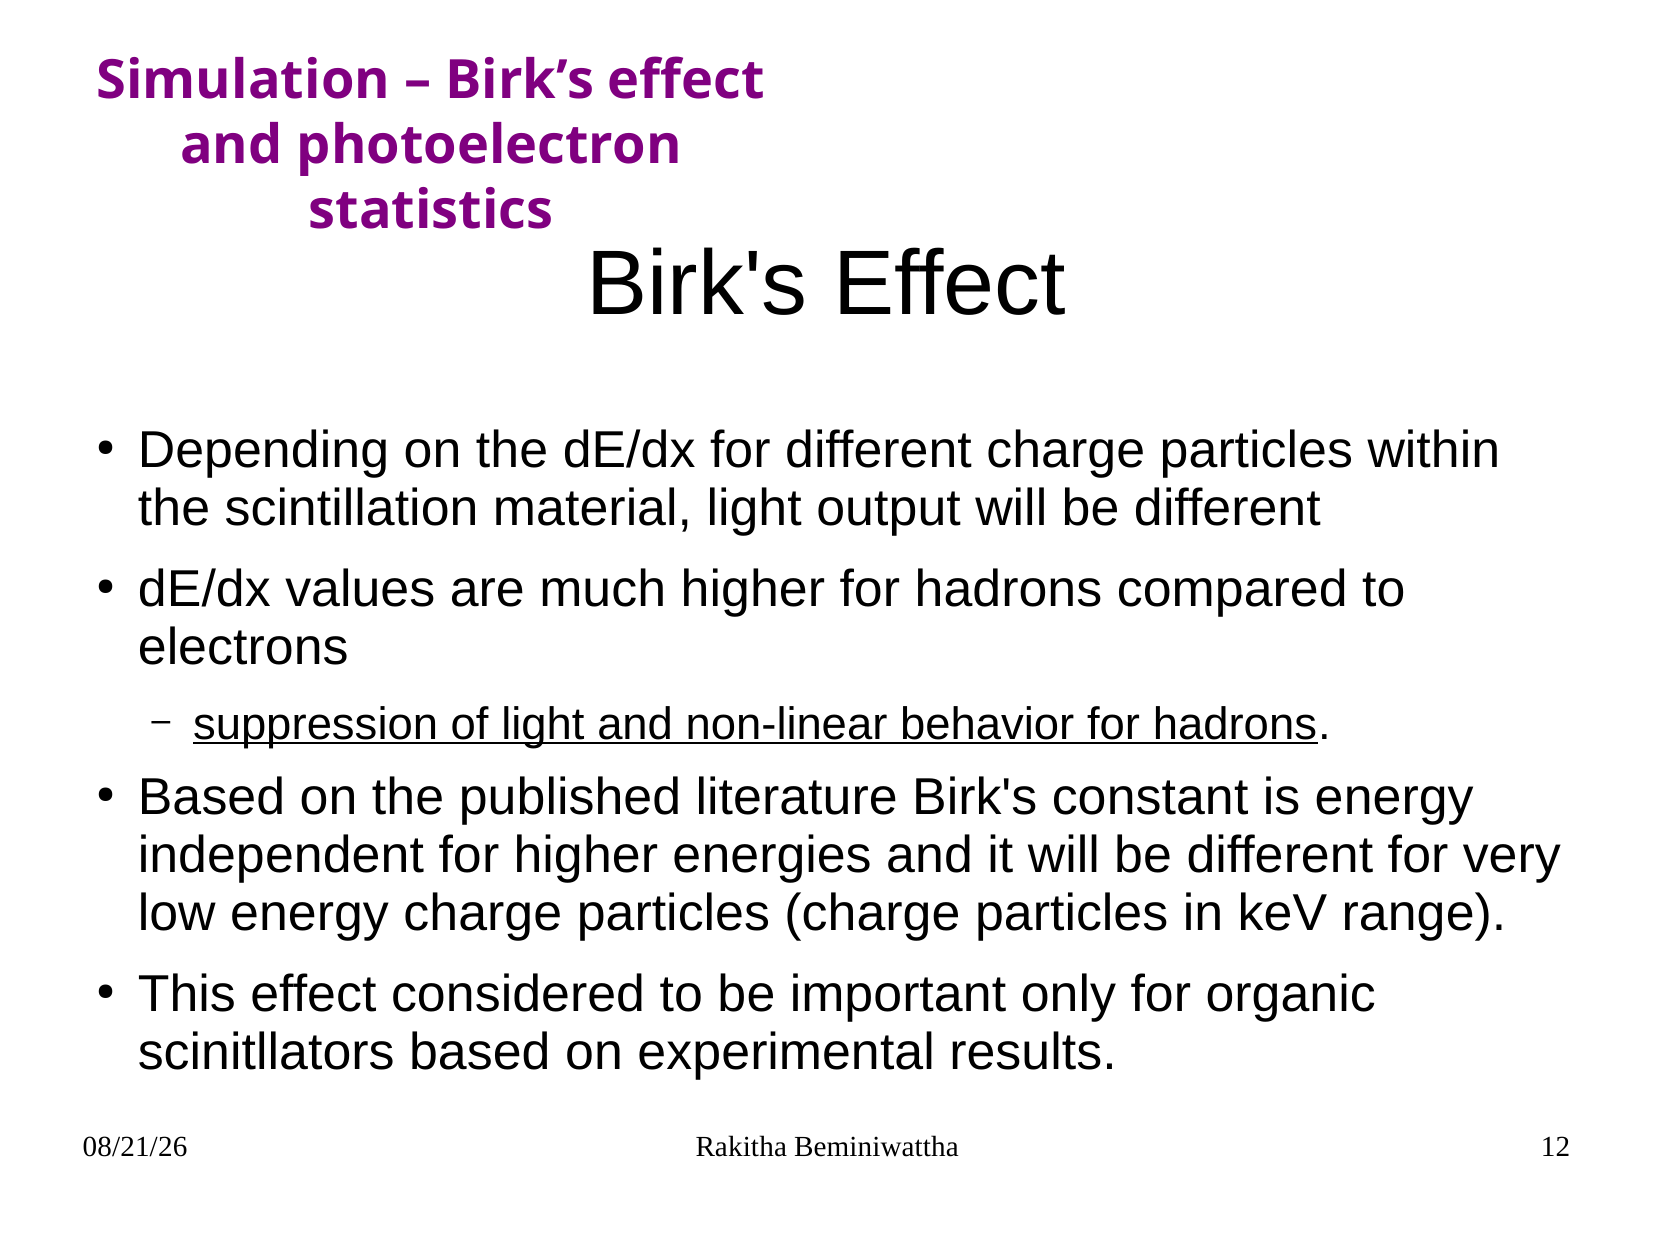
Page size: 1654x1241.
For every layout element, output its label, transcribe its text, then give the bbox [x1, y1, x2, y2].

title Simulation – Birk’s effect and photoelectron statistics [37, 37, 826, 188]
list Depending on the dE/dx for different charge particles within the scintillation material, light output will be different dE/dx values are much higher for hadrons compared to electrons suppression of light and non-linear behavior for hadrons. Based on the published literature Birk's constant is energy independent for higher energies and it will be different for very low energy charge particles (charge particles in keV range). This effect considered to be important only for organic scinitllators based on experimental results. [82, 420, 1571, 1140]
title Birk's Effect [82, 179, 1571, 387]
